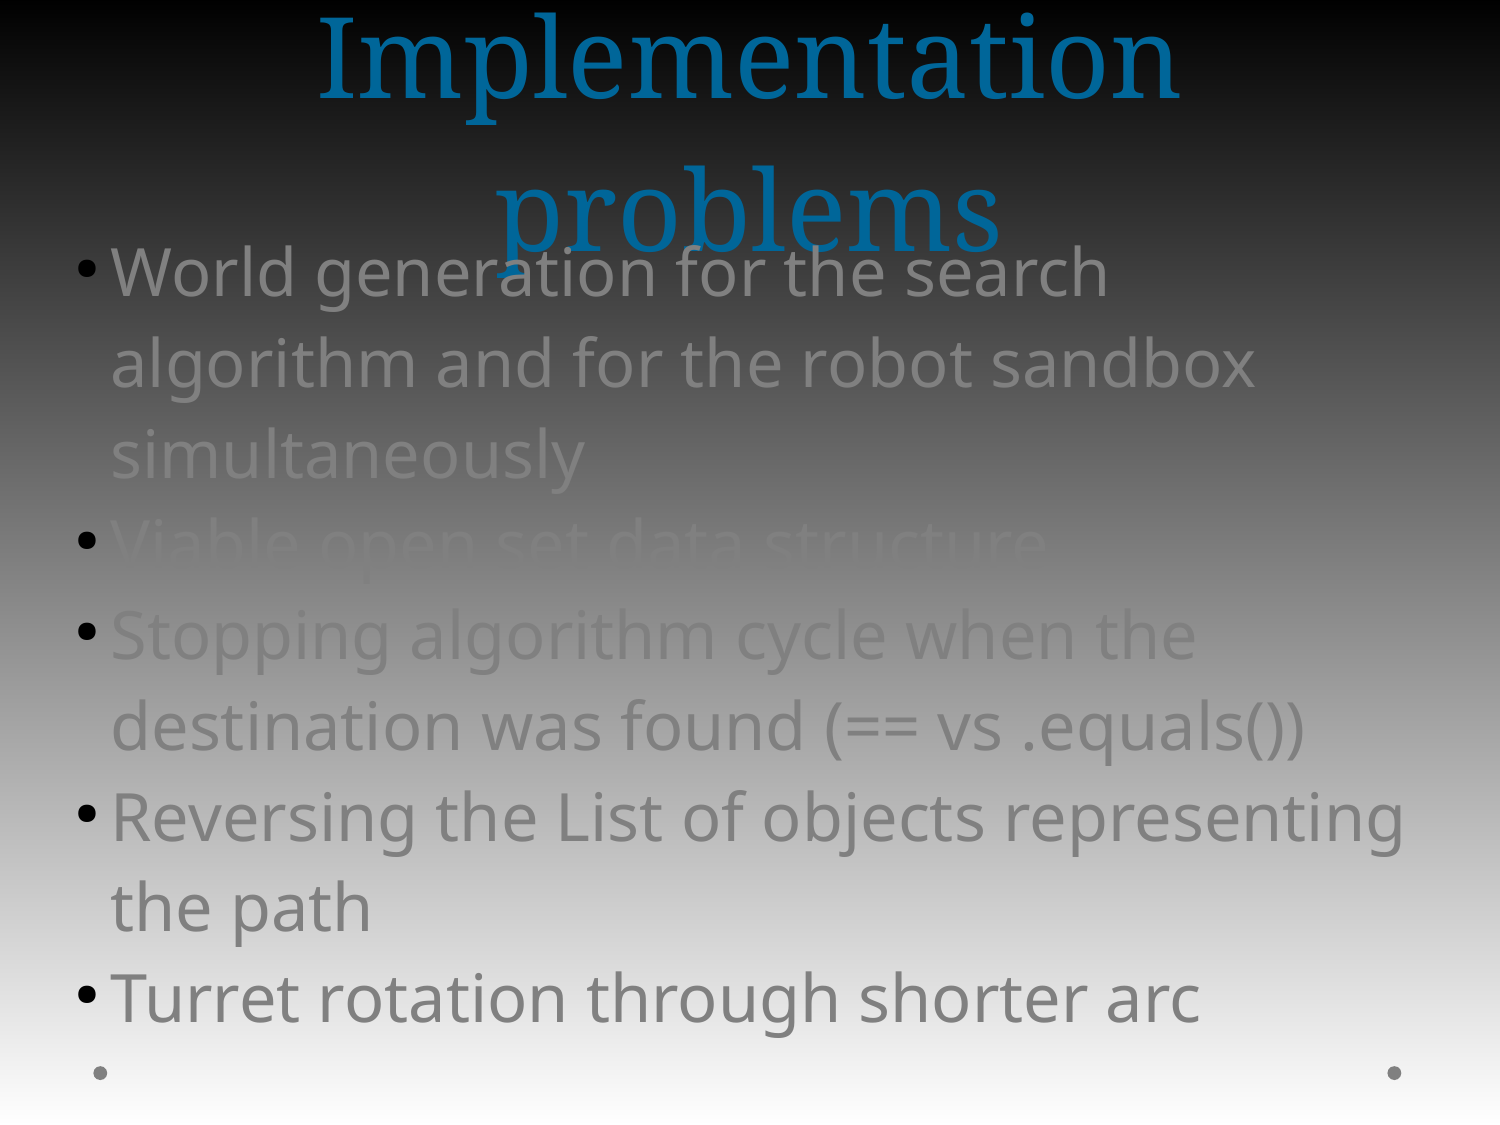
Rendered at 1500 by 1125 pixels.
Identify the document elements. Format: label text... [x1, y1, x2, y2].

title Implementation problems [75, 0, 1425, 262]
subtitle World generation for the search algorithm and for the robot sandbox simultaneously Viable open set data structure Stopping algorithm cycle when the destination was found (== vs .equals()) Reversing the List of objects representing the path Turret rotation through shorter arc [75, 262, 1425, 1005]
